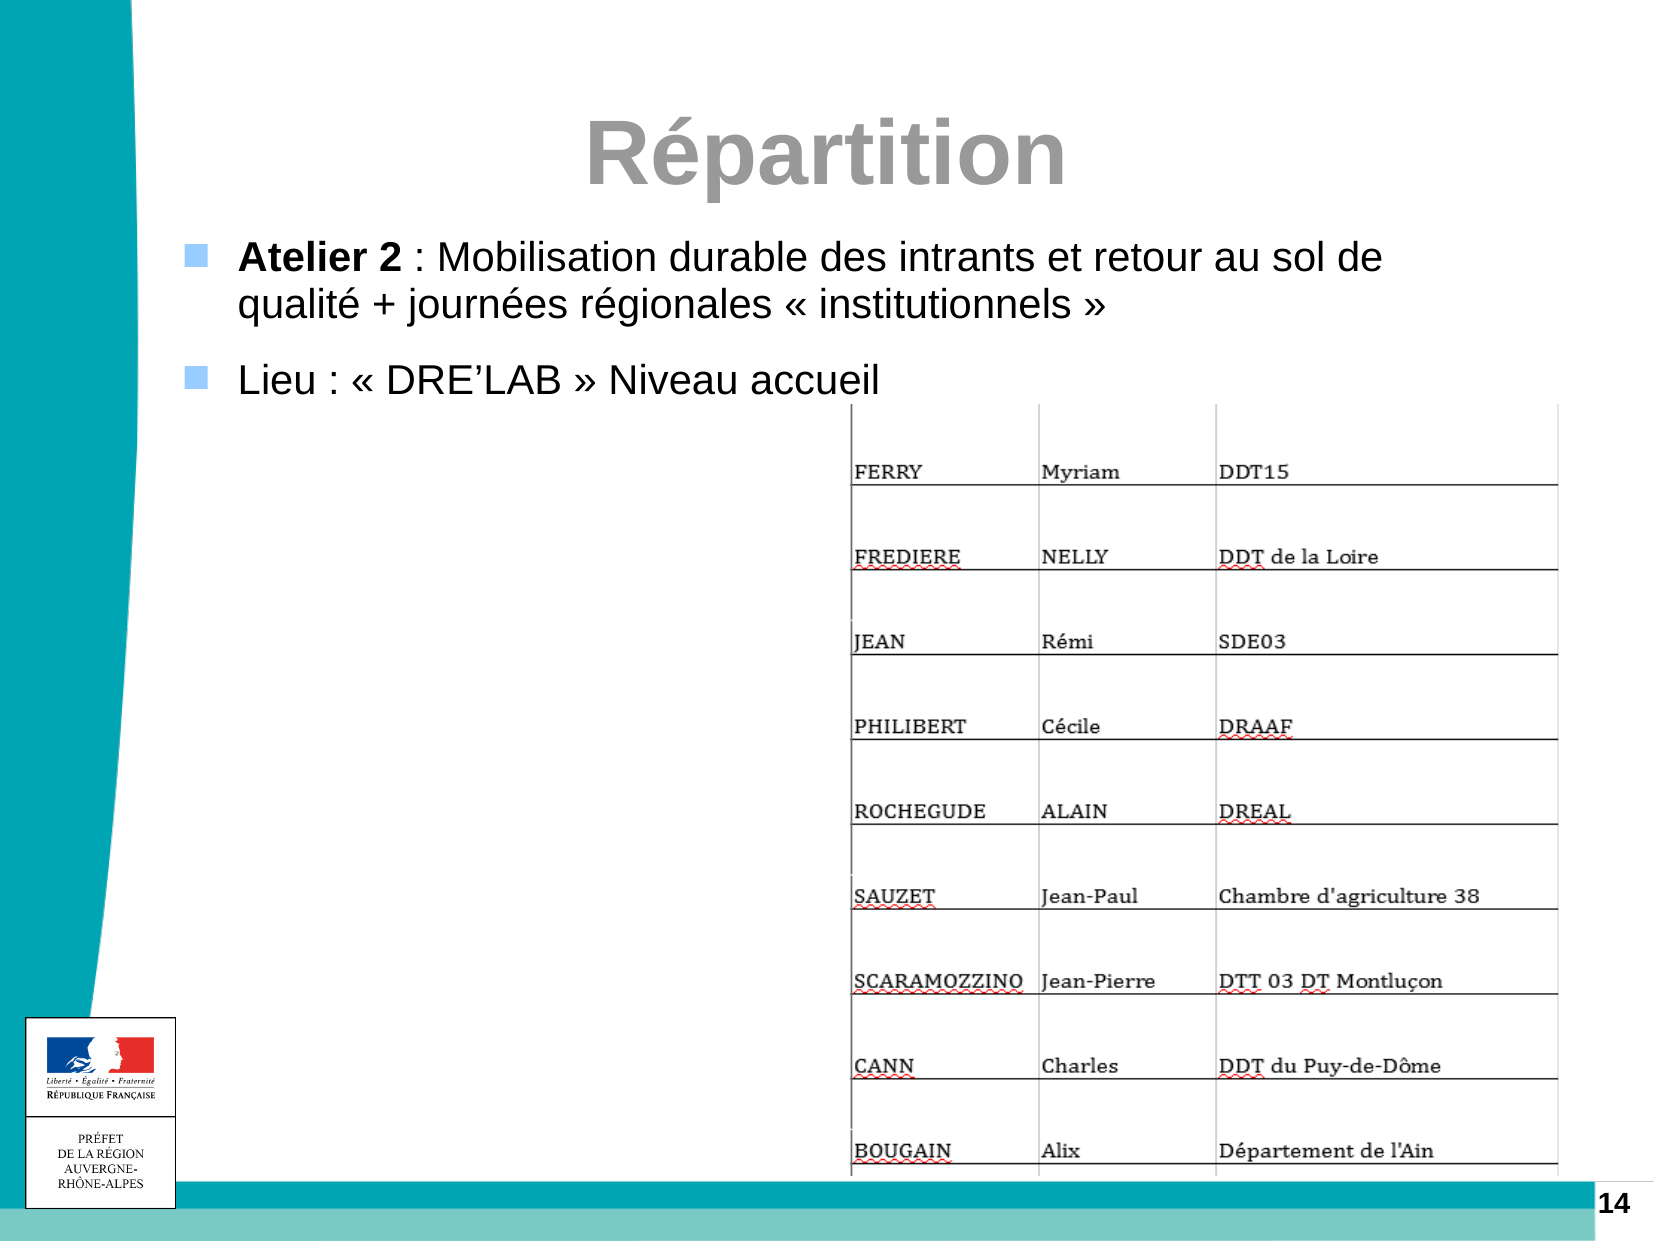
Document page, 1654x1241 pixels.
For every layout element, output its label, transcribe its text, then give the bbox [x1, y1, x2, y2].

list Atelier 2 : Mobilisation durable des intrants et retour au sol de qualité + journées régionales « institutionnels » Lieu : « DRE’LAB » Niveau accueil [166, 233, 1497, 1000]
title Répartition [82, 49, 1571, 257]
picture [0, 0, 1654, 1241]
